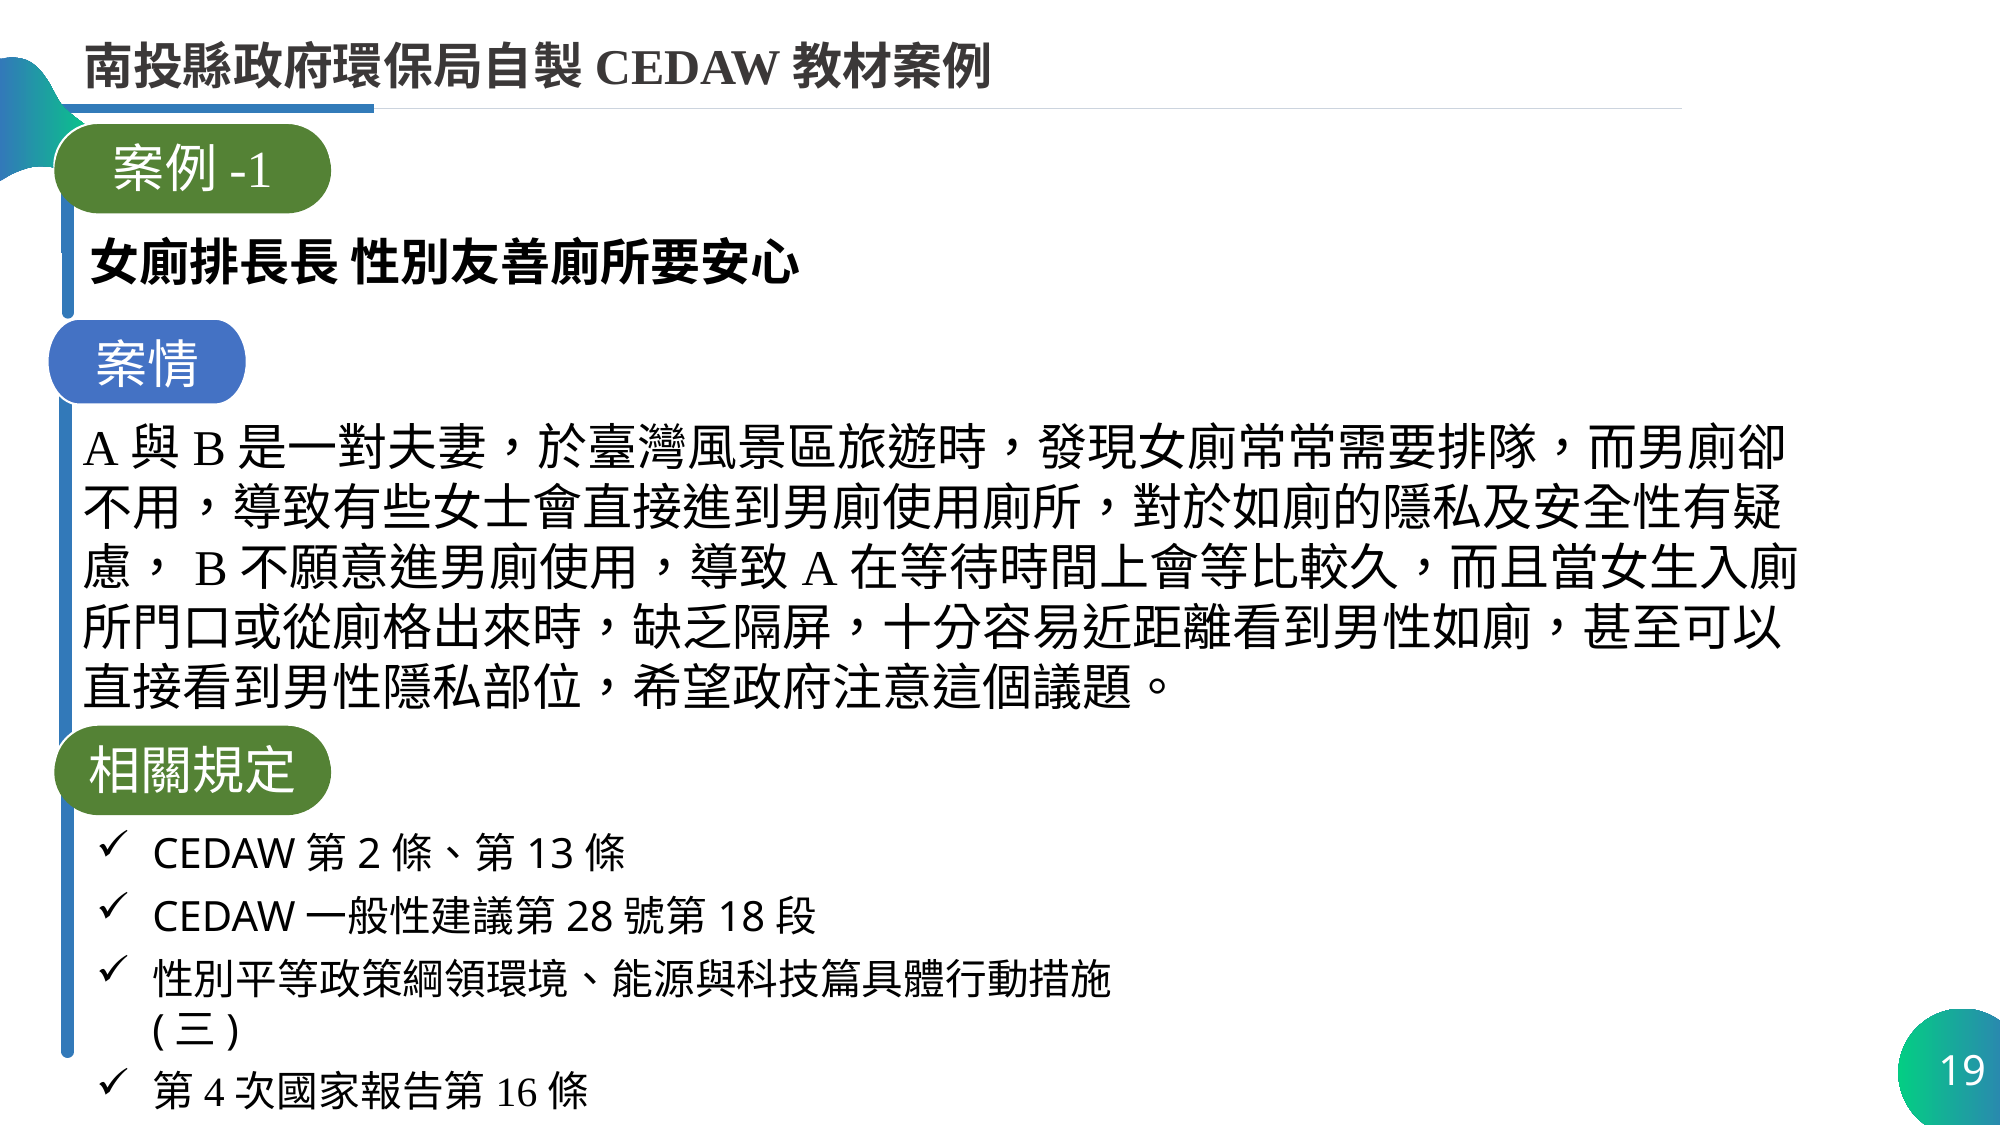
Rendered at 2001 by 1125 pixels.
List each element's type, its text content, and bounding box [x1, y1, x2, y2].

text_box 相關規定 [54, 729, 332, 816]
text_box 案例-1 [54, 127, 332, 214]
text_box 女廁排長長 性別友善廁所要安心 [74, 222, 850, 298]
text_box CEDAW第2條、第13條 CEDAW一般性建議第28號第18段 性別平等政策綱領環境、能源與科技篇具體行動措施(三) 第4次國家報告第16條 [81, 819, 1210, 1123]
text_box [48, 318, 247, 357]
text_box 南投縣政府環保局自製CEDAW教材案例 [68, 27, 1842, 103]
text_box A與B是一對夫妻，於臺灣風景區旅遊時，發現女廁常常需要排隊，而男廁卻不用，導致有些女士會直接進到男廁使用廁所，對於如廁的隱私及安全性有疑慮，B不願意進男廁使用，導致A在等待時間上會等比較久，而且當女生入廁所門口或從廁格出來時，缺乏隔屏，十分容易近距離看到男性如廁，甚至可以直接看到男性隱私部位，希望政府注意這個議題。 [67, 407, 1845, 723]
text_box 案情 [47, 323, 247, 407]
text_box [54, 724, 331, 764]
text_box [0, 57, 331, 182]
